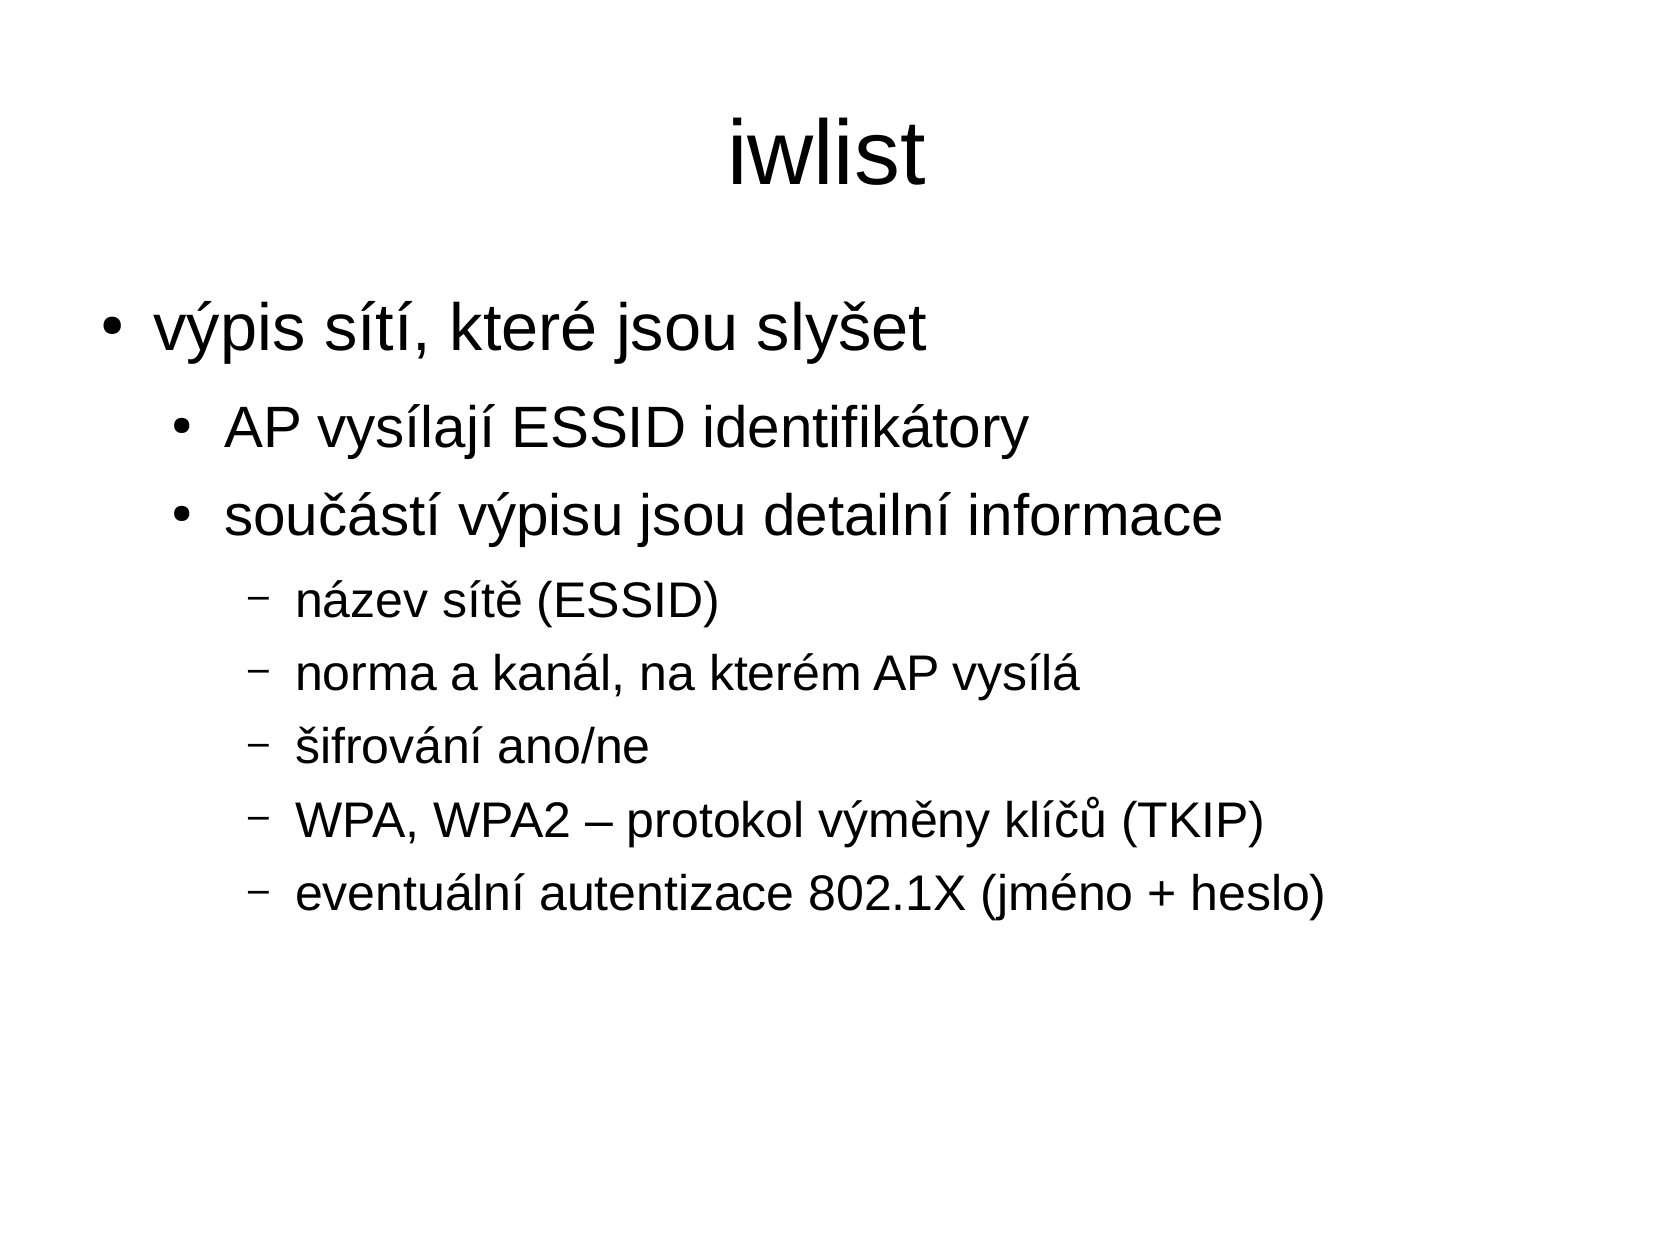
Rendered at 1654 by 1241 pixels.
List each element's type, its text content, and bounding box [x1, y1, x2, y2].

list výpis sítí, které jsou slyšet AP vysílají ESSID identifikátory součástí výpisu jsou detailní informace název sítě (ESSID) norma a kanál, na kterém AP vysílá šifrování ano/ne WPA, WPA2 – protokol výměny klíčů (TKIP) eventuální autentizace 802.1X (jméno + heslo) [82, 290, 1571, 1109]
title iwlist [82, 49, 1571, 257]
